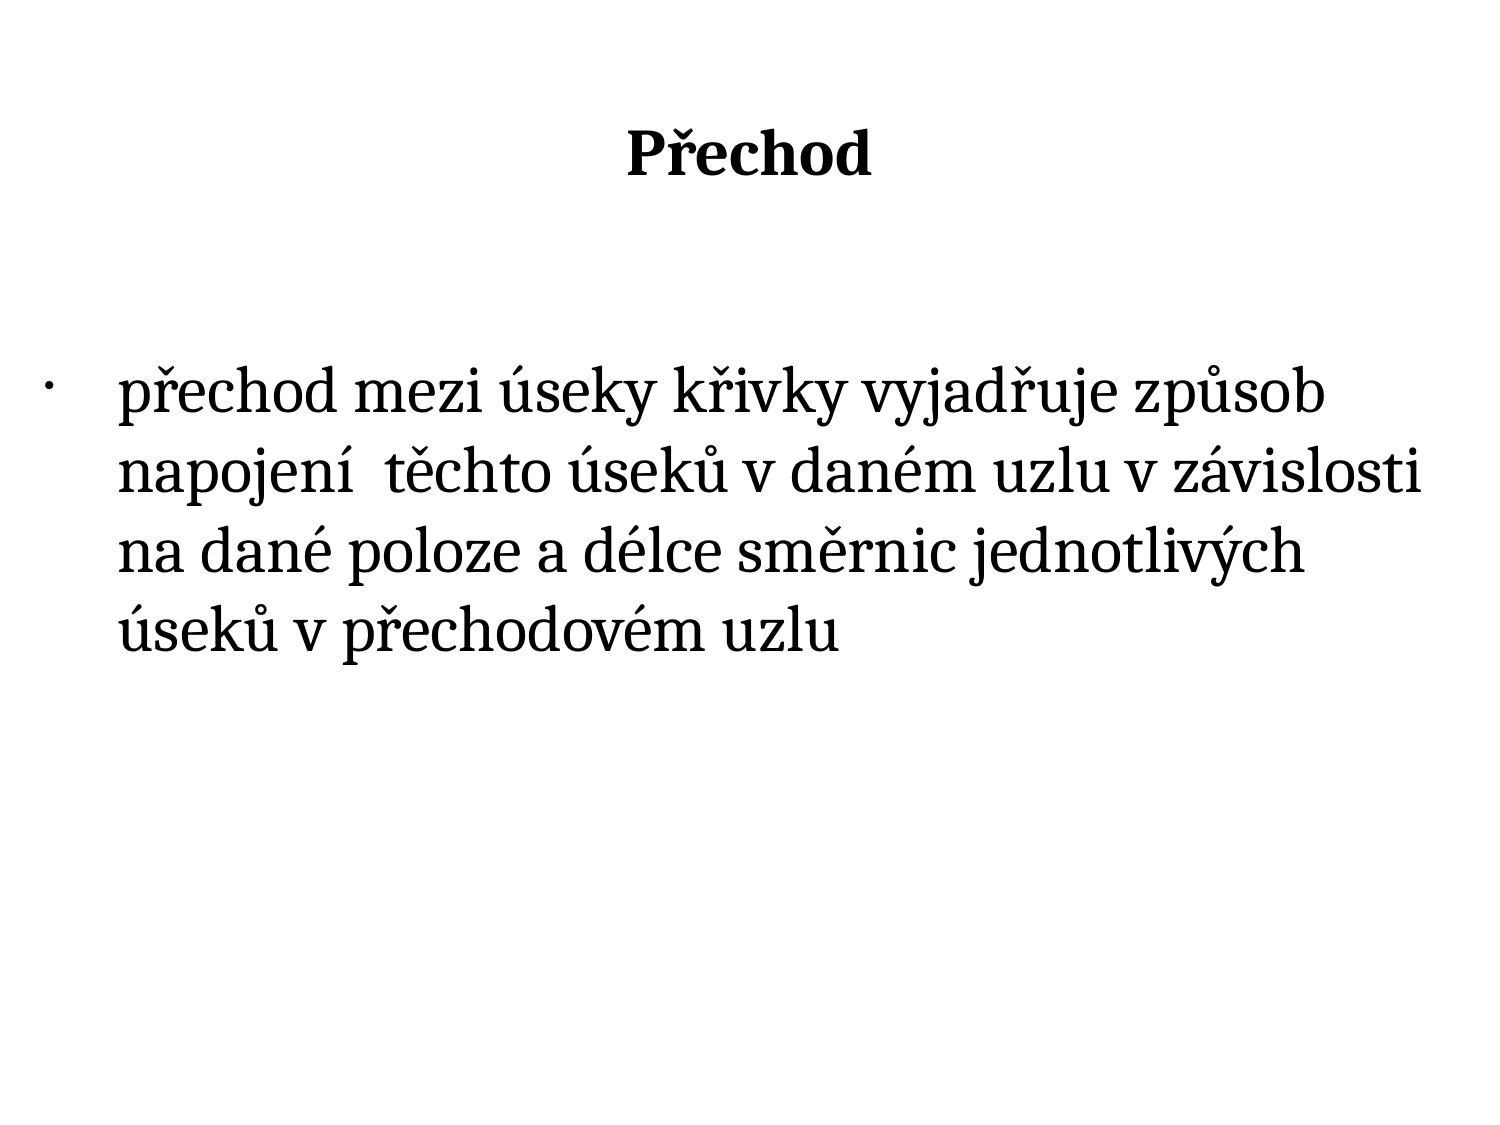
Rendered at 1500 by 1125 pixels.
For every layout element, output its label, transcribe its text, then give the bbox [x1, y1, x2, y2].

text_box přechod mezi úseky křivky vyjadřuje způsob napojení těchto úseků v daném uzlu v závislosti na dané poloze a délce směrnic jednotlivých úseků v přechodovém uzlu [0, 338, 1500, 673]
title Přechod [0, 101, 1500, 290]
